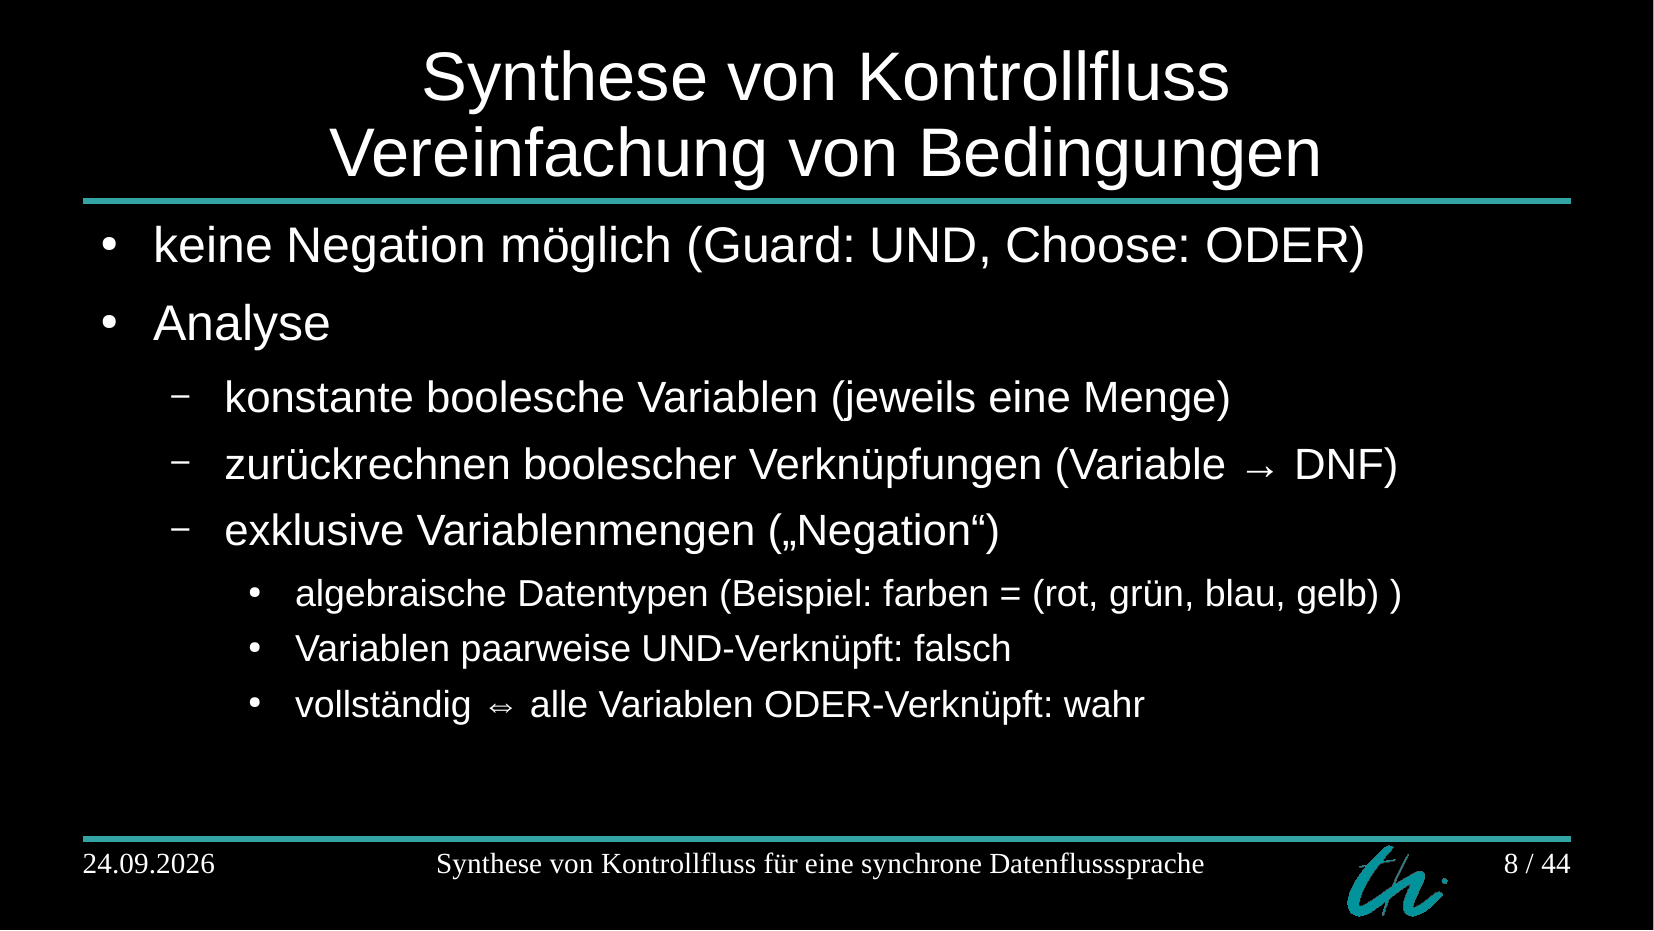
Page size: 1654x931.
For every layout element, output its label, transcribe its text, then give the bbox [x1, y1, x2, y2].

title Synthese von Kontrollfluss Vereinfachung von Bedingungen [82, 37, 1571, 193]
list keine Negation möglich (Guard: UND, Choose: ODER) Analyse konstante boolesche Variablen (jeweils eine Menge) zurückrechnen boolescher Verknüpfungen (Variable → DNF) exklusive Variablenmengen („Negation“) algebraische Datentypen (Beispiel: farben = (rot, grün, blau, gelb) ) Variablen paarweise UND-Verknüpft: falsch vollständig ⇔ alle Variablen ODER-Verknüpft: wahr [82, 217, 1571, 815]
picture [1347, 845, 1448, 917]
